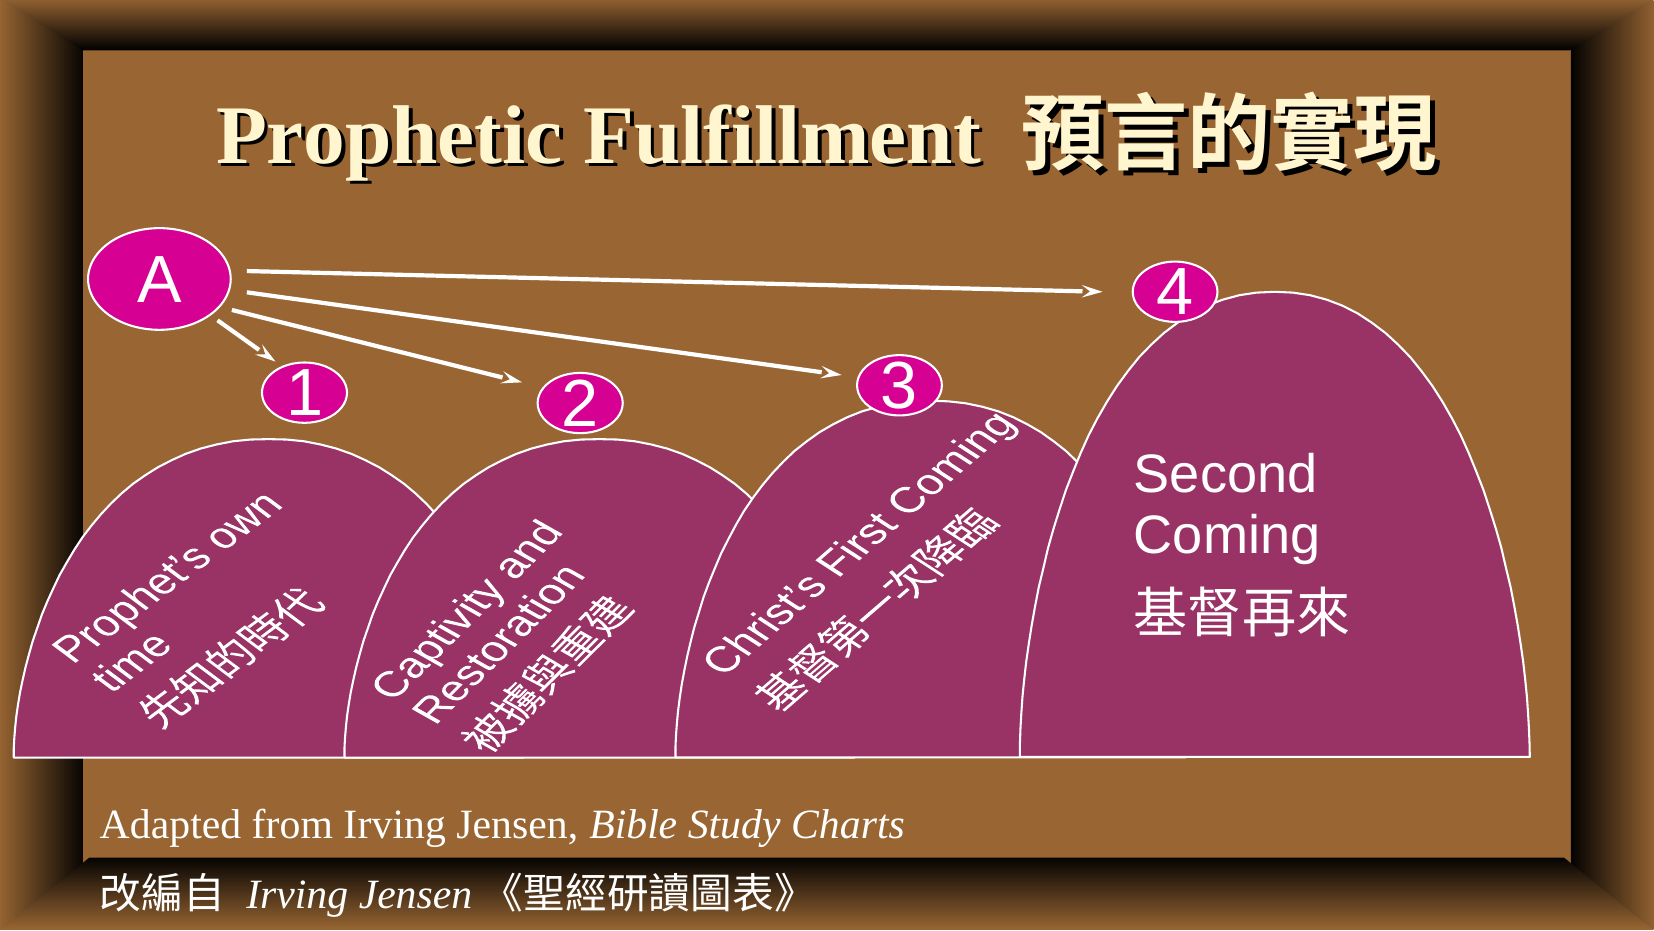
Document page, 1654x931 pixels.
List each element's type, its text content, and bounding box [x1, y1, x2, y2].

text_box 1 [261, 362, 348, 423]
text_box A [88, 228, 231, 330]
text_box 2 [537, 372, 623, 434]
text_box [34, 439, 295, 636]
title Prophetic Fulfillment 預言的實現 [116, 59, 1537, 215]
text_box [514, 291, 1530, 758]
text_box 3 [857, 355, 942, 416]
text_box Christ’s First Coming 基督第一次降臨 [672, 385, 1084, 735]
text_box Second Coming 基督再來 [1118, 436, 1525, 656]
text_box Prophet’s own time 先知的時代 [22, 430, 428, 752]
list Adapted from Irving Jensen, Bible Study Charts 改編自 Irving Jensen《聖經研讀圖表》 [84, 793, 1463, 924]
text_box 4 [1132, 261, 1218, 322]
text_box [13, 439, 592, 758]
text_box Captivity and Restoration 被擄與重建 [341, 359, 811, 777]
